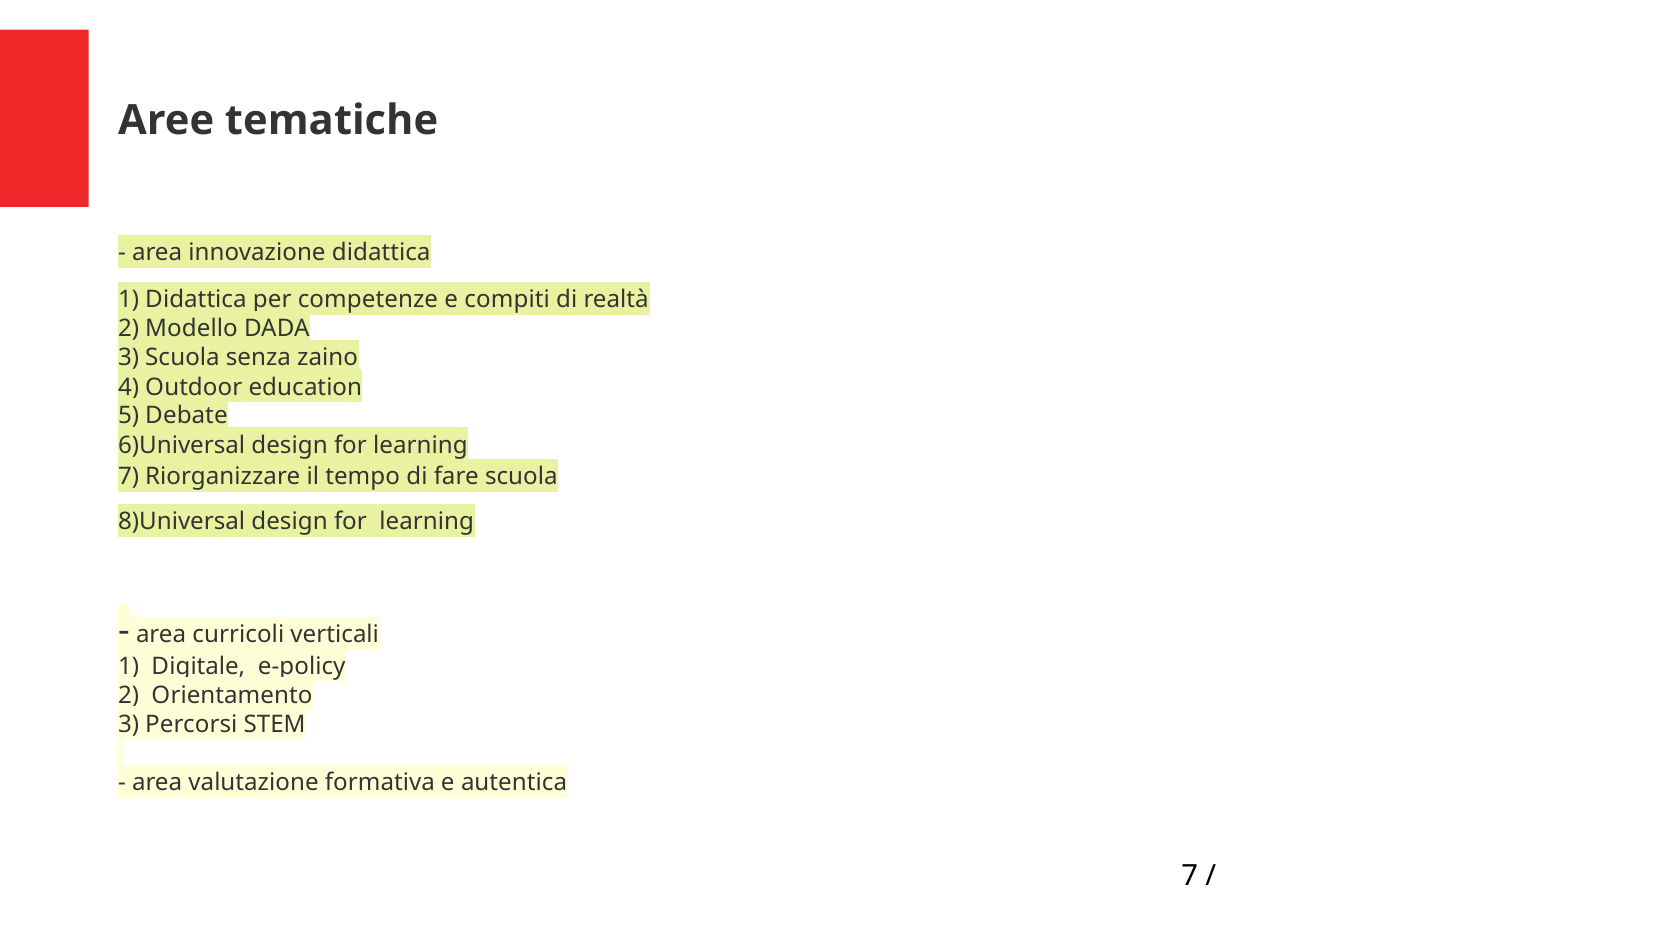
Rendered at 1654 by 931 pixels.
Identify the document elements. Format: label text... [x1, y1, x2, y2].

list - area innovazione didattica 1) Didattica per competenze e compiti di realtà 2) Modello DADA 3) Scuola senza zaino 4) Outdoor education 5) Debate 6)Universal design for learning 7) Riorganizzare il tempo di fare scuola 8)Universal design for learning - area curricoli verticali 1) Digitale, e-policy 2) Orientamento 3) Percorsi STEM - area valutazione formativa e autentica [118, 236, 1595, 798]
title Aree tematiche [118, 29, 1595, 207]
text_box 3 / [1181, 856, 1565, 922]
